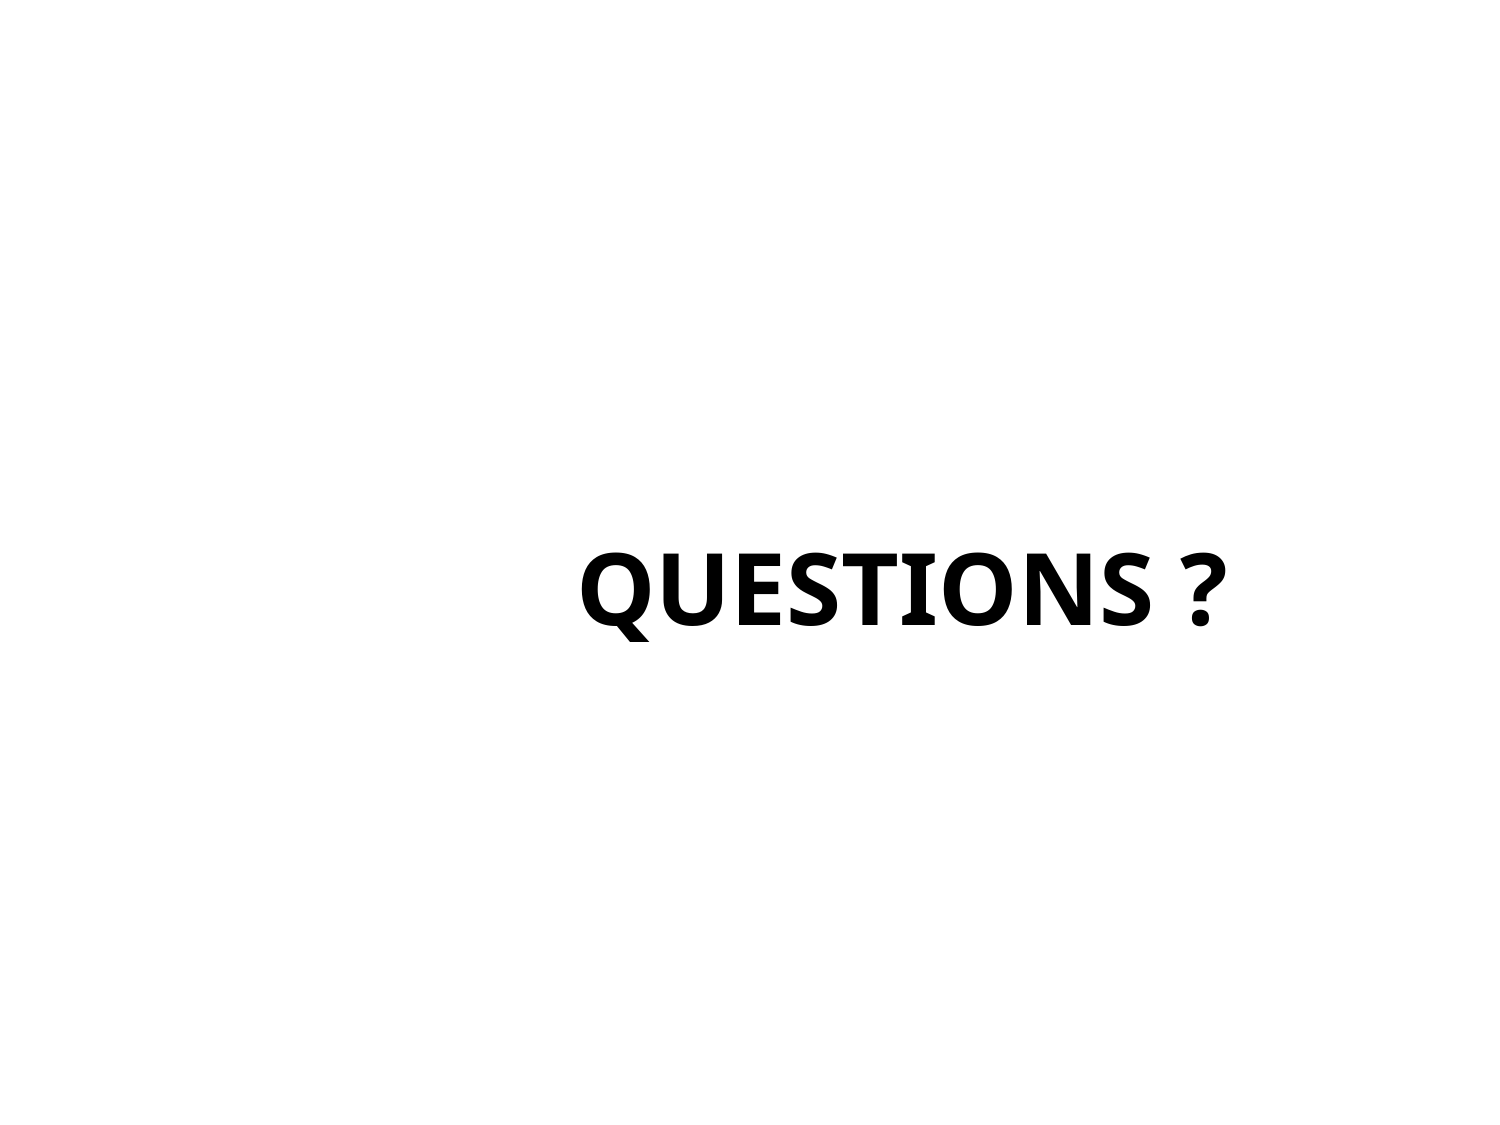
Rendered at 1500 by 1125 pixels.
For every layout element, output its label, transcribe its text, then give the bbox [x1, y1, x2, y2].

list QUESTIONS ? [85, 207, 1408, 931]
